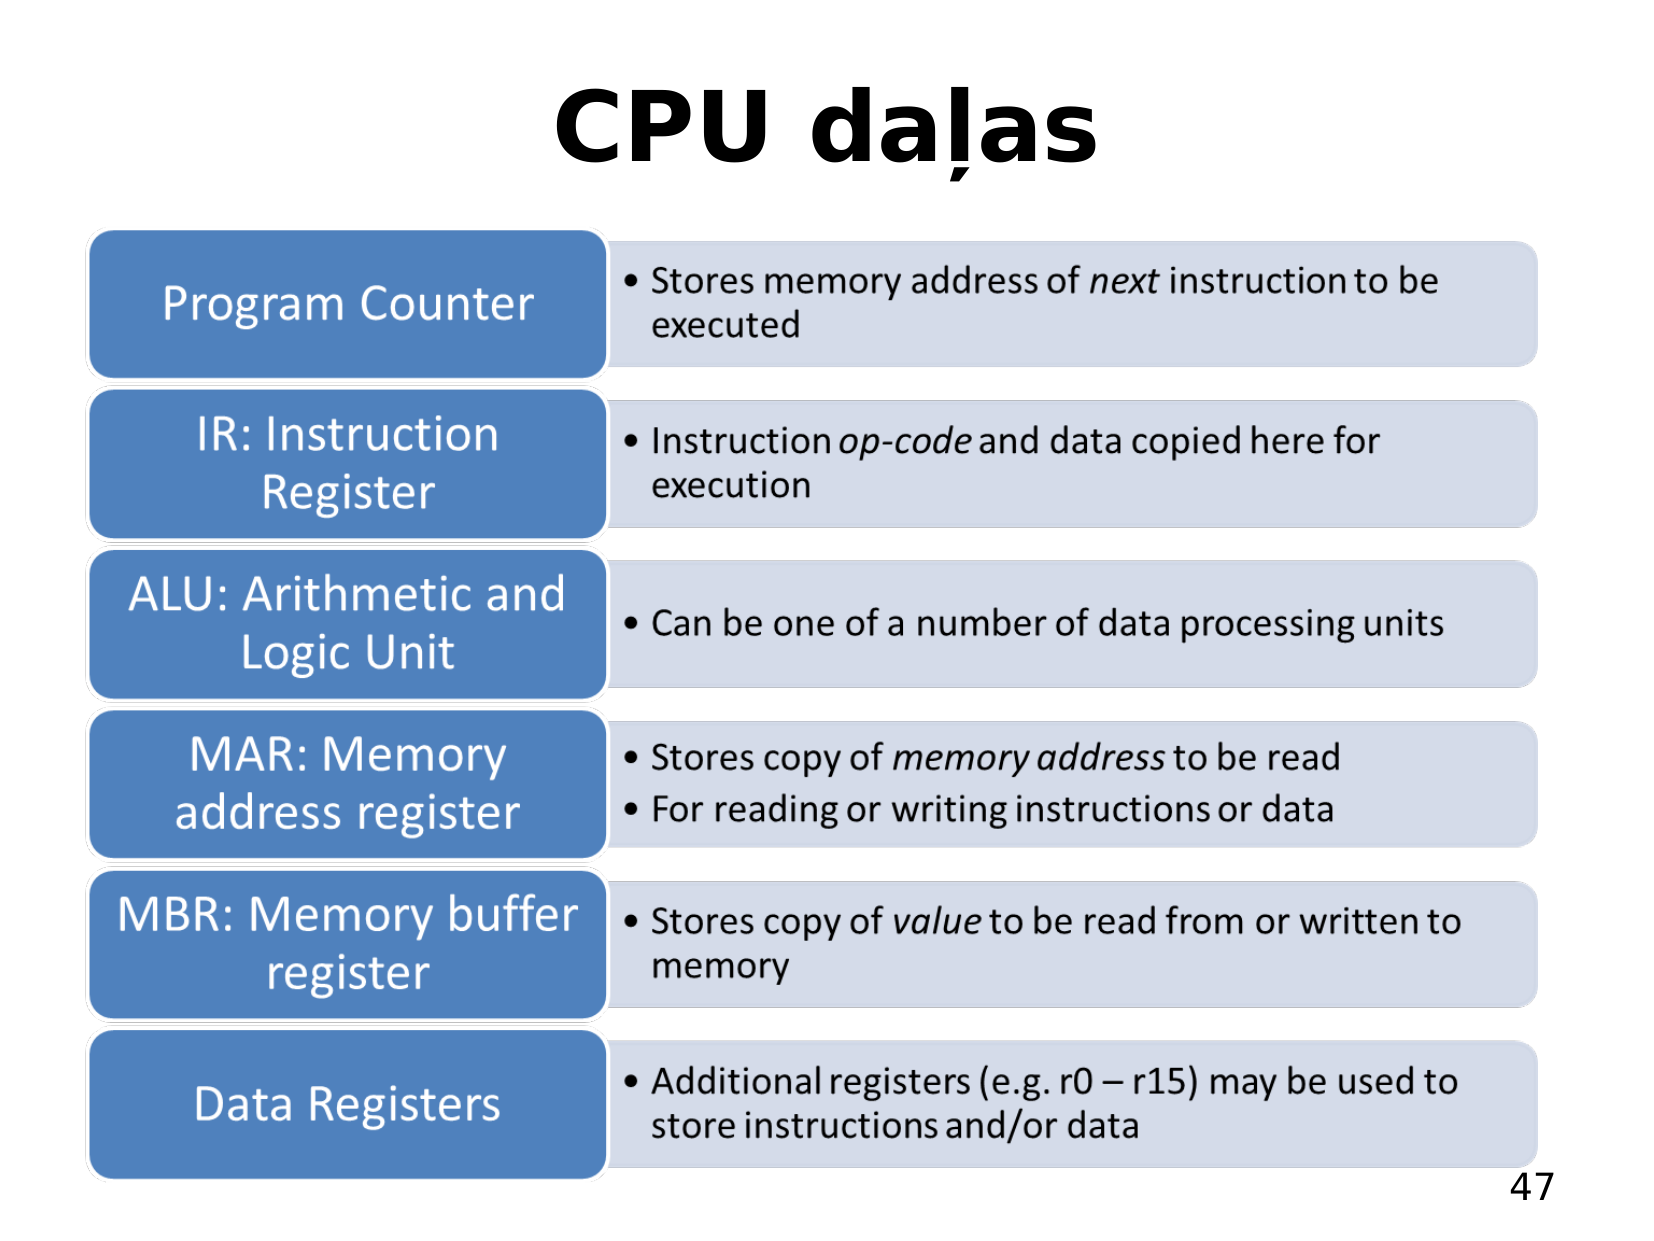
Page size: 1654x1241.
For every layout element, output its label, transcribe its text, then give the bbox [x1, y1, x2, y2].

title CPU daļas [82, 49, 1571, 196]
picture [82, 224, 1538, 1185]
